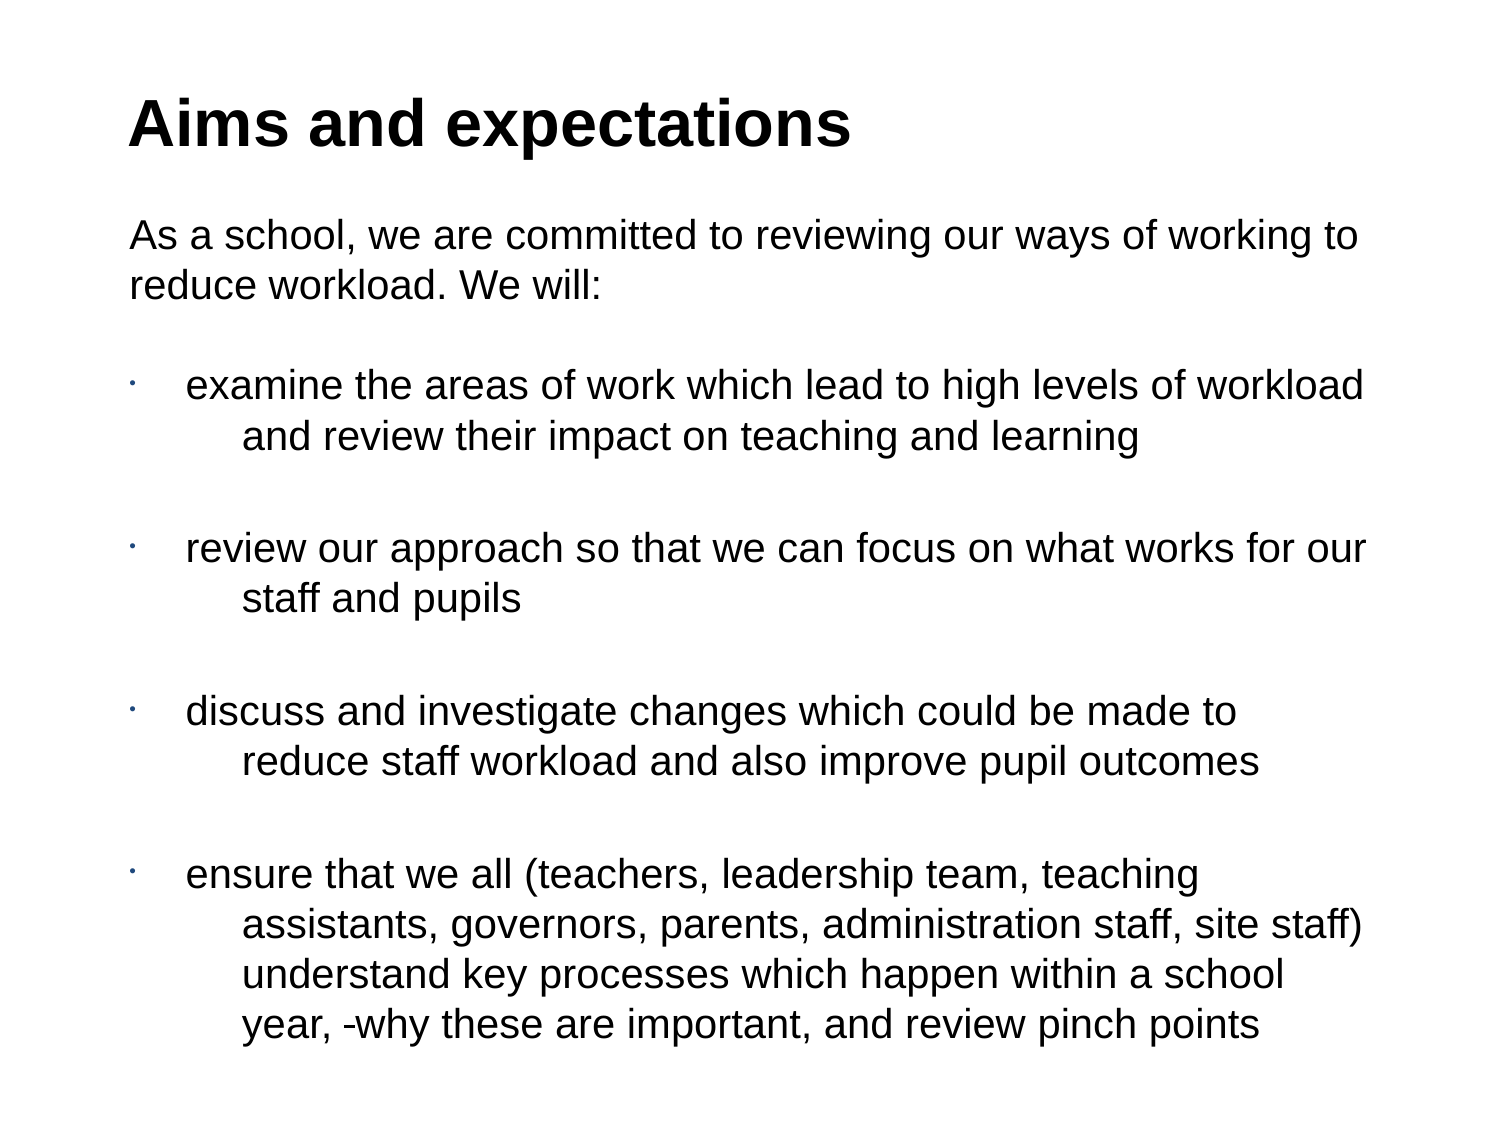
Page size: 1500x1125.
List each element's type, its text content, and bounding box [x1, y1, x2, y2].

title Aims and expectations [112, 66, 1388, 173]
list As a school, we are committed to reviewing our ways of working to reduce workload. We will: examine the areas of work which lead to high levels of workload and review their impact on teaching and learning review our approach so that we can focus on what works for our staff and pupils discuss and investigate changes which could be made to reduce staff workload and also improve pupil outcomes ensure that we all (teachers, leadership team, teaching assistants, governors, parents, administration staff, site staff) understand key processes which happen within a school year, why these are important, and review pinch points [114, 200, 1390, 1071]
